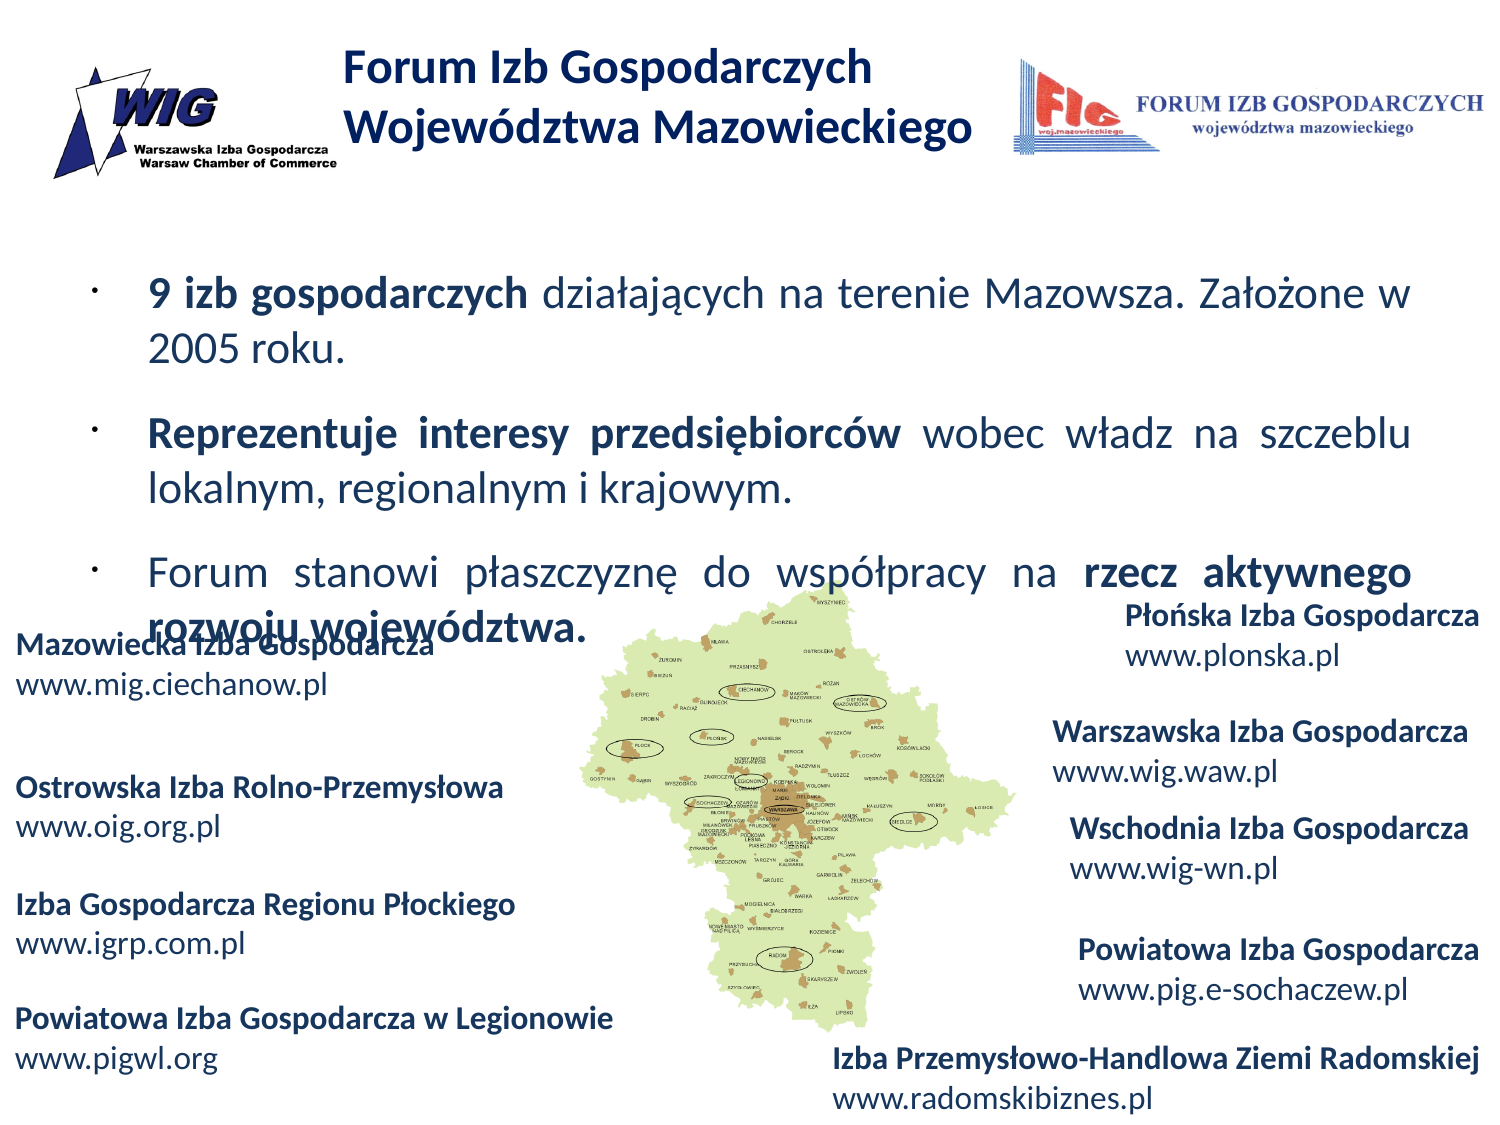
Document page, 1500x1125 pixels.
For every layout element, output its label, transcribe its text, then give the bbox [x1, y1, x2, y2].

text_box Płońska Izba Gospodarcza www.plonska.pl [1110, 586, 1500, 681]
text_box Mazowiecka Izba Gospodarcza www.mig.ciechanow.pl [0, 615, 465, 750]
text_box Izba Przemysłowo-Handlowa Ziemi Radomskiej www.radomskibiznes.pl [817, 1029, 1497, 1124]
title Forum Izb Gospodarczych Województwa Mazowieckiego [329, 26, 997, 214]
text_box Izba Gospodarcza Regionu Płockiego www.igrp.com.pl [0, 874, 548, 970]
picture [572, 634, 1021, 1042]
text_box Ostrowska Izba Rolno-Przemysłowa www.oig.org.pl [0, 757, 523, 853]
list 9 izb gospodarczych działających na terenie Mazowsza. Założone w 2005 roku. Reprezentuje interesy przedsiębiorców wobec władz na szczeblu lokalnym, regionalnym i krajowym. Forum stanowi płaszczyznę do współpracy na rzecz aktywnego rozwoju województwa. [76, 255, 1427, 634]
text_box Warszawska Izba Gospodarcza www.wig.waw.pl [1037, 701, 1500, 797]
text_box Powiatowa Izba Gospodarcza w Legionowie www.pigwl.org [0, 988, 636, 1124]
text_box Wschodnia Izba Gospodarcza www.wig-wn.pl [1054, 798, 1500, 894]
picture [1011, 54, 1500, 163]
text_box Powiatowa Izba Gospodarcza www.pig.e-sochaczew.pl [1063, 919, 1500, 1015]
picture [53, 66, 329, 179]
